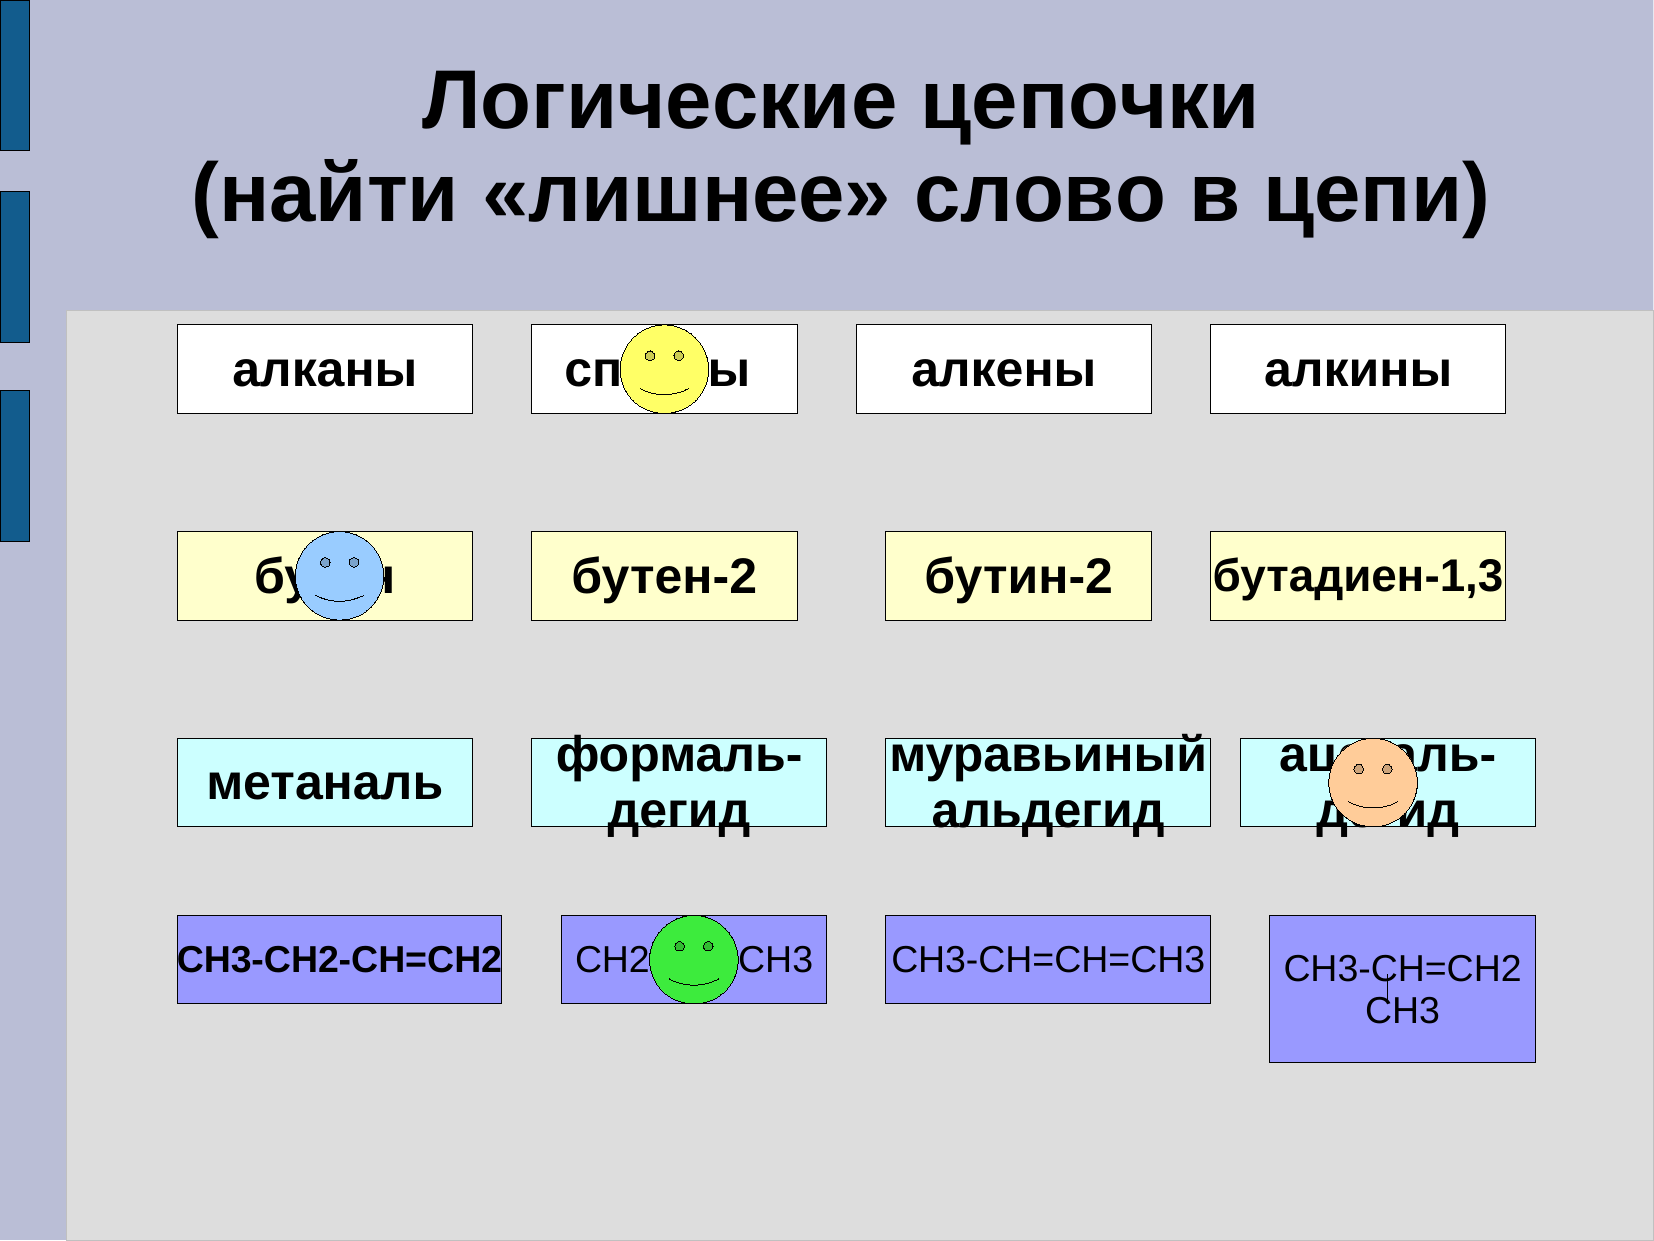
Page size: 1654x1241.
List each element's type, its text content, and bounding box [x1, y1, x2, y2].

text_box алкены [856, 324, 1152, 414]
text_box спирты [531, 324, 661, 414]
text_box СН3-СН=СН=СН3 [885, 915, 1211, 1004]
text_box муравьиный альдегид [885, 738, 1211, 827]
text_box СН3-СН=СН2 СН3 [1269, 915, 1536, 1063]
text_box [295, 531, 384, 621]
text_box алкины [1210, 324, 1506, 414]
text_box бутин-2 [885, 531, 1152, 621]
text_box бутадиен-1,3 [1210, 531, 1506, 621]
title Логические цепочки (найти «лишнее» слово в цепи) [0, 0, 1654, 296]
text_box ацеталь- дегид [1381, 738, 1536, 827]
text_box бутан [177, 531, 337, 621]
text_box [649, 915, 739, 1004]
text_box [620, 324, 709, 414]
text_box метаналь [177, 738, 473, 827]
text_box СН3-СН2-СН=СН2 [177, 915, 502, 1004]
text_box [1328, 738, 1418, 827]
text_box бутен-2 [531, 531, 798, 621]
text_box спирты [668, 324, 798, 414]
text_box СН2=СН-СН3 [561, 915, 686, 1004]
text_box СН2=СН-СН3 [702, 915, 827, 1004]
text_box ацеталь- дегид [1240, 738, 1365, 827]
text_box формаль- дегид [531, 738, 827, 827]
text_box бутан [342, 531, 473, 621]
text_box алканы [177, 324, 473, 414]
